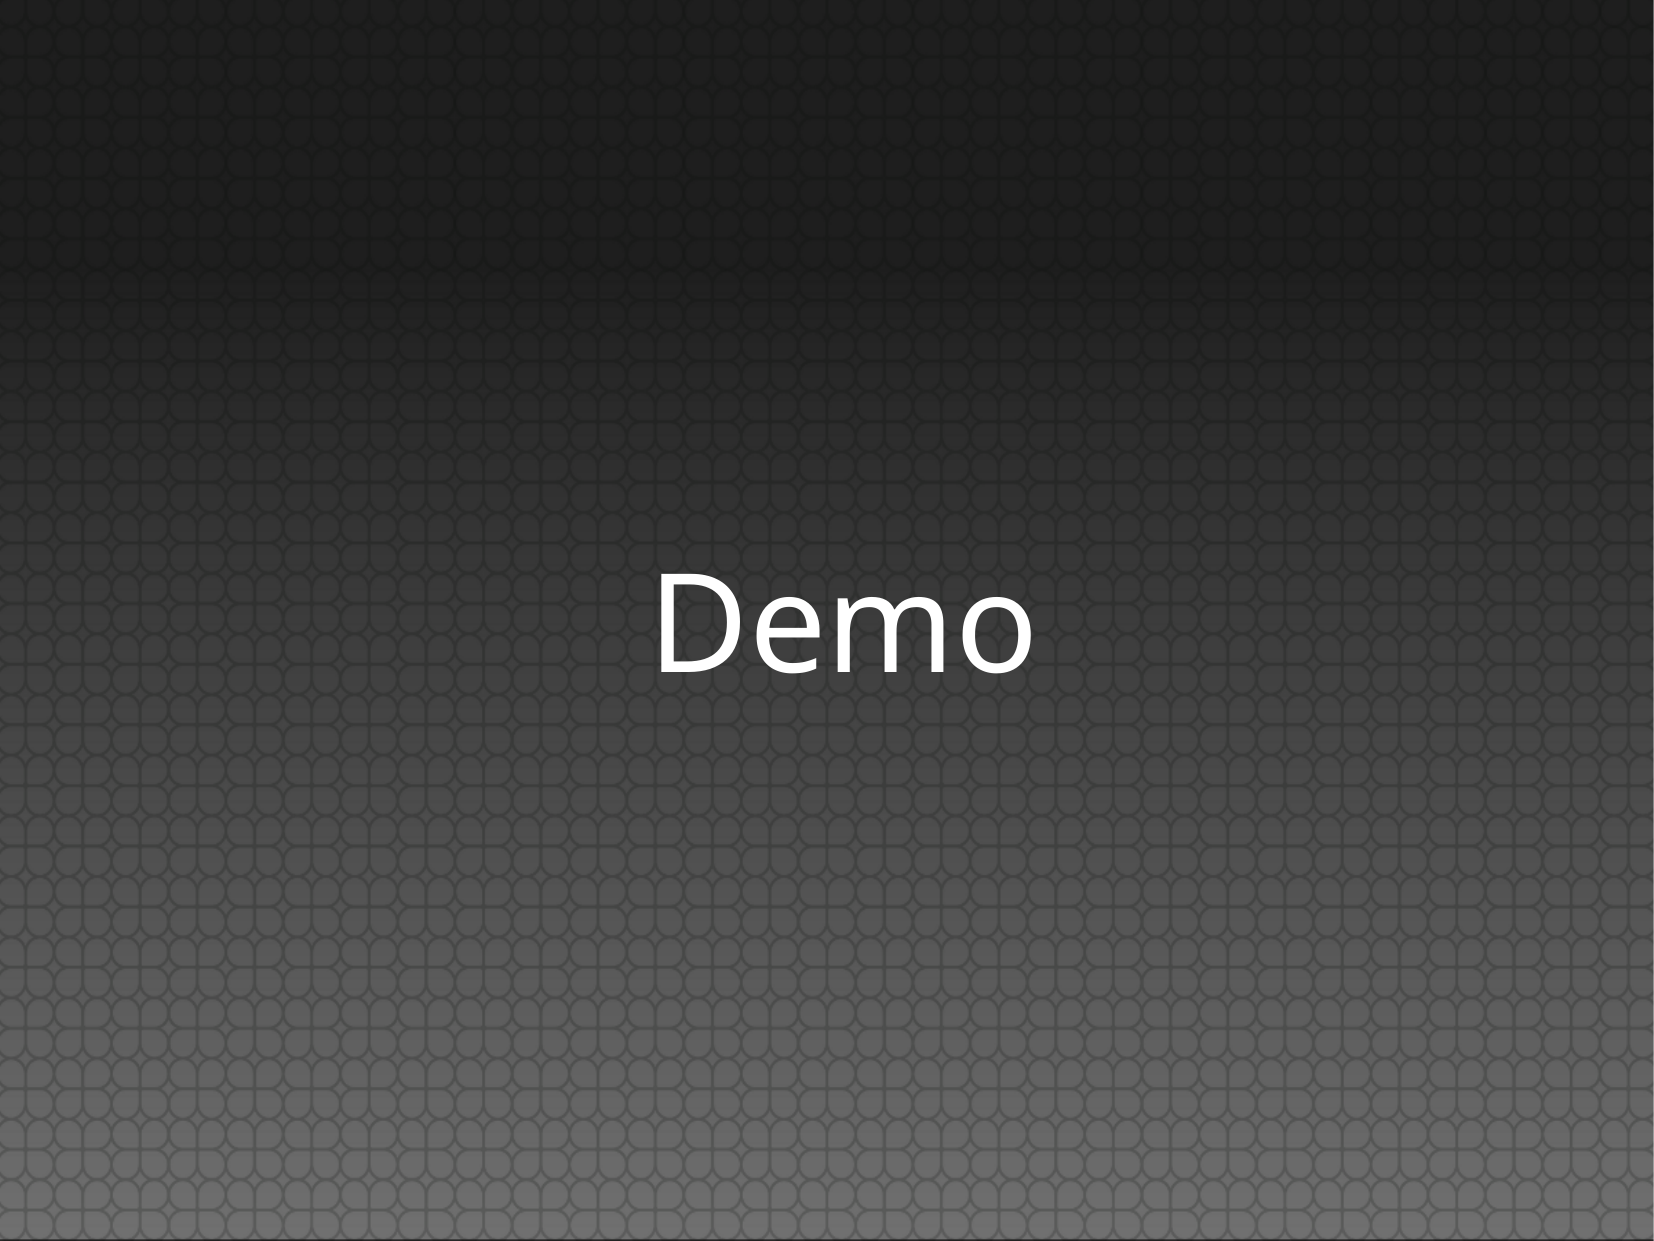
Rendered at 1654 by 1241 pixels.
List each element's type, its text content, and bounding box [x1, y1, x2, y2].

picture [0, 0, 1654, 1241]
title Demo [75, 415, 1564, 823]
